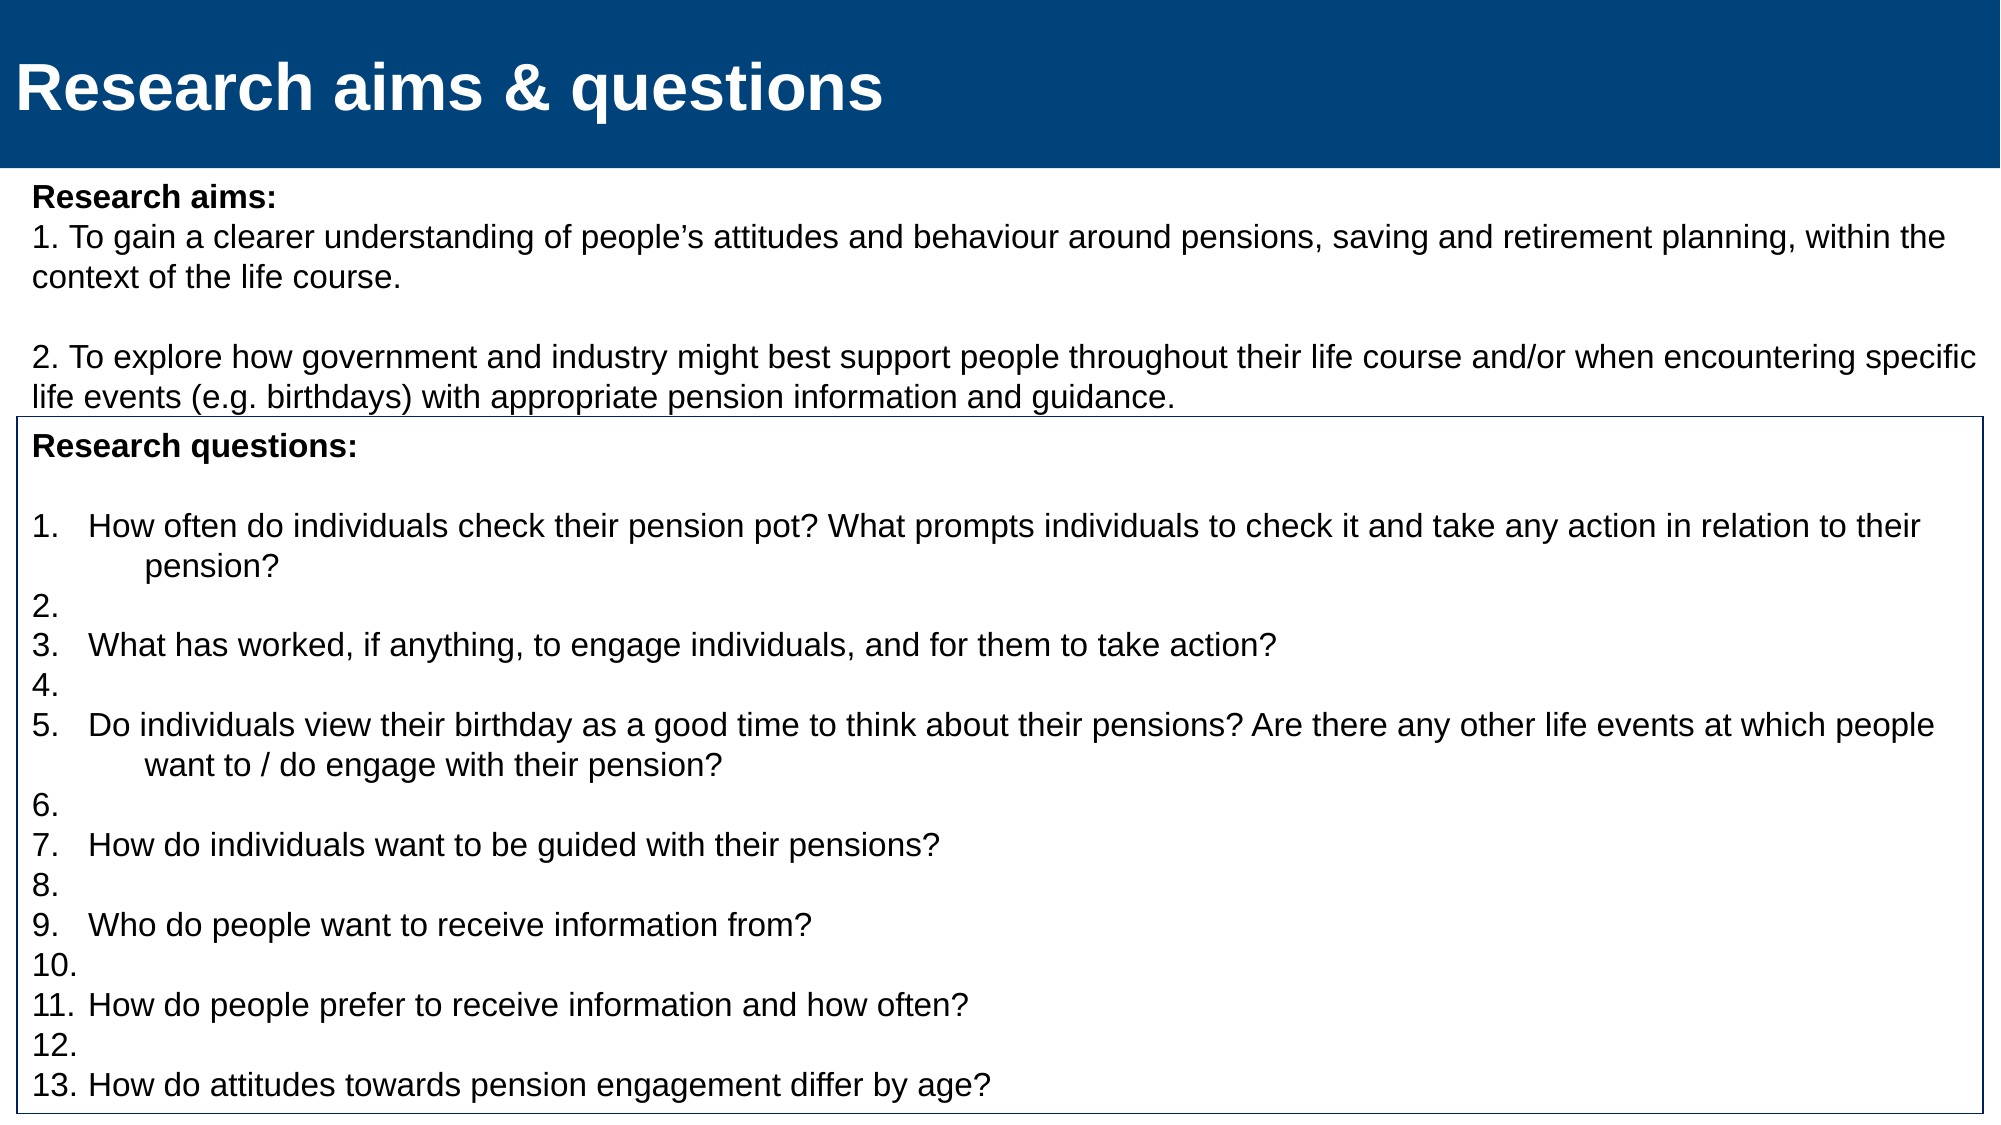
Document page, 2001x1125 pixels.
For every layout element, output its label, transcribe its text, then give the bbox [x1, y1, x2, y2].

text_box Research aims: To gain a clearer understanding of people’s attitudes and behaviour around pensions, saving and retirement planning, within the context of the life course. To explore how government and industry might best support people throughout their life course and/or when encountering specific life events (e.g. birthdays) with appropriate pension information and guidance. [16, 168, 2000, 476]
title Research aims & questions [0, 0, 2000, 169]
text_box Research questions: How often do individuals check their pension pot? What prompts individuals to check it and take any action in relation to their pension? What has worked, if anything, to engage individuals, and for them to take action? Do individuals view their birthday as a good time to think about their pensions? Are there any other life events at which people want to / do engage with their pension? How do individuals want to be guided with their pensions? Who do people want to receive information from? How do people prefer to receive information and how often? How do attitudes towards pension engagement differ by age? [16, 416, 1984, 1114]
